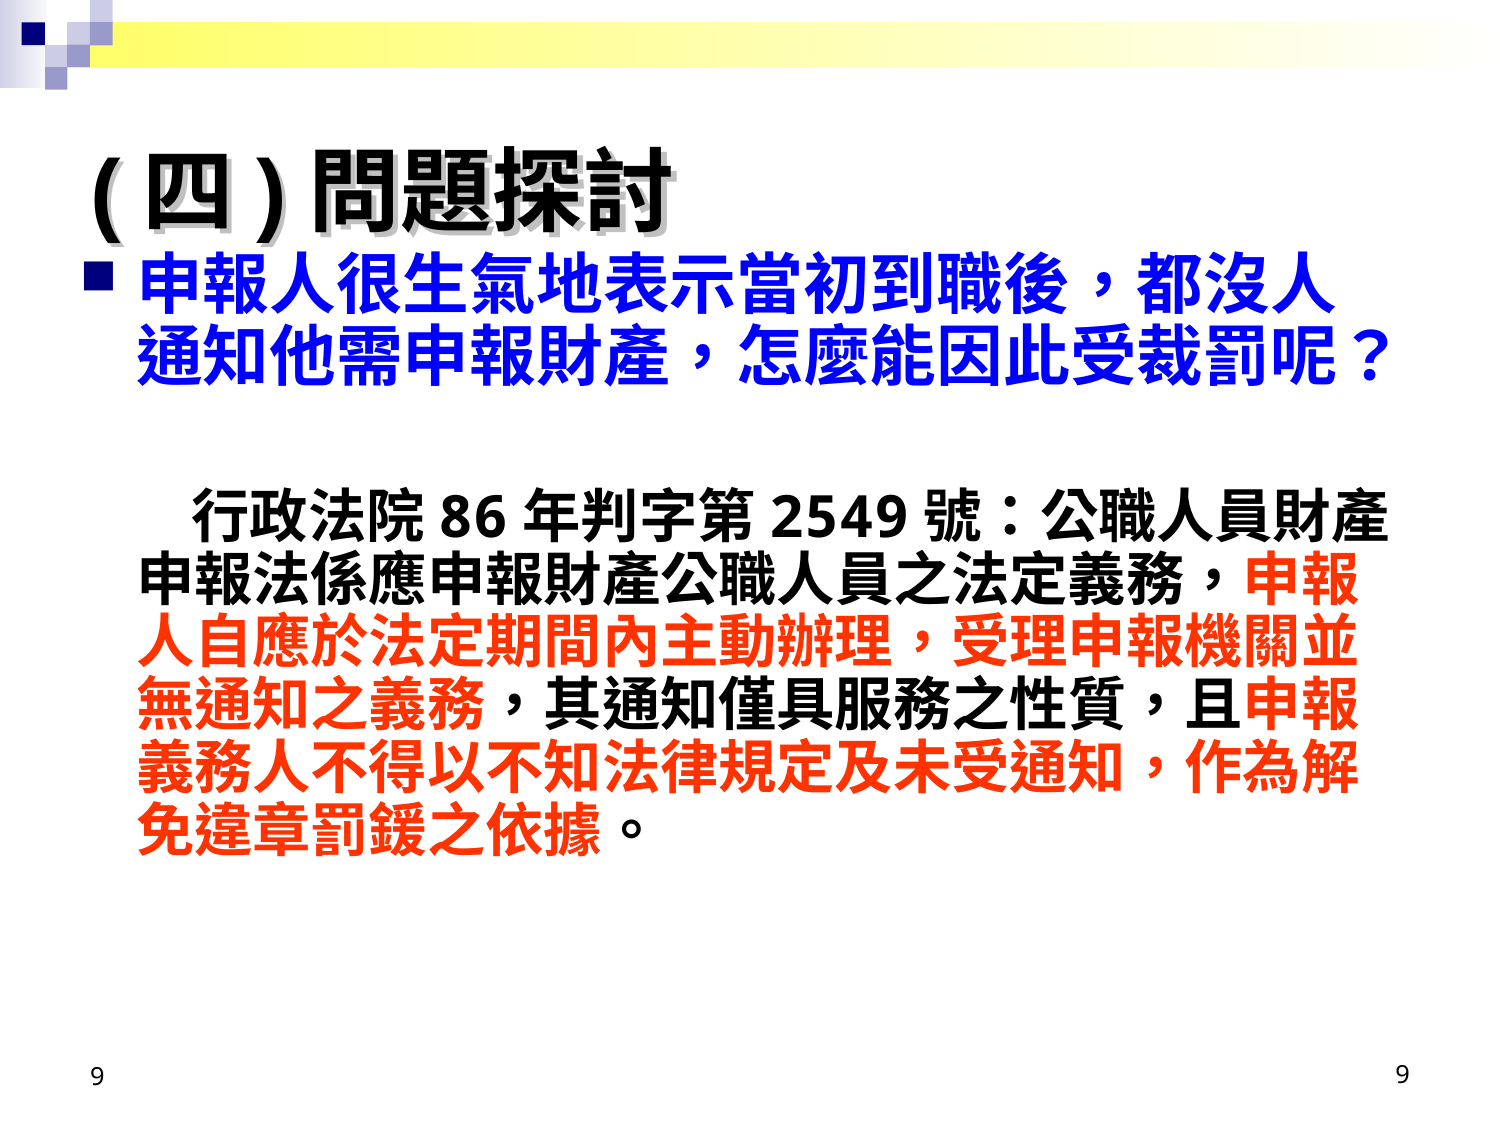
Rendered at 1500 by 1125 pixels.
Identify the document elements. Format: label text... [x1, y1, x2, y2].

title (四)問題探討 [75, 75, 1426, 300]
text_box <編號> [1074, 1025, 1426, 1101]
list 申報人很生氣地表示當初到職後，都沒人通知他需申報財產，怎麼能因此受裁罰呢？ 行政法院86年判字第2549號：公職人員財產申報法係應申報財產公職人員之法定義務，申報人自應於法定期間內主動辦理，受理申報機關並無通知之義務，其通知僅具服務之性質，且申報義務人不得以不知法律規定及未受通知，作為解免違章罰鍰之依據。 [64, 243, 1415, 1000]
text_box <編號> [74, 1024, 426, 1103]
table_cell 楊小琳 [291, 22, 295, 67]
text_box <編號> [431, 22, 436, 67]
